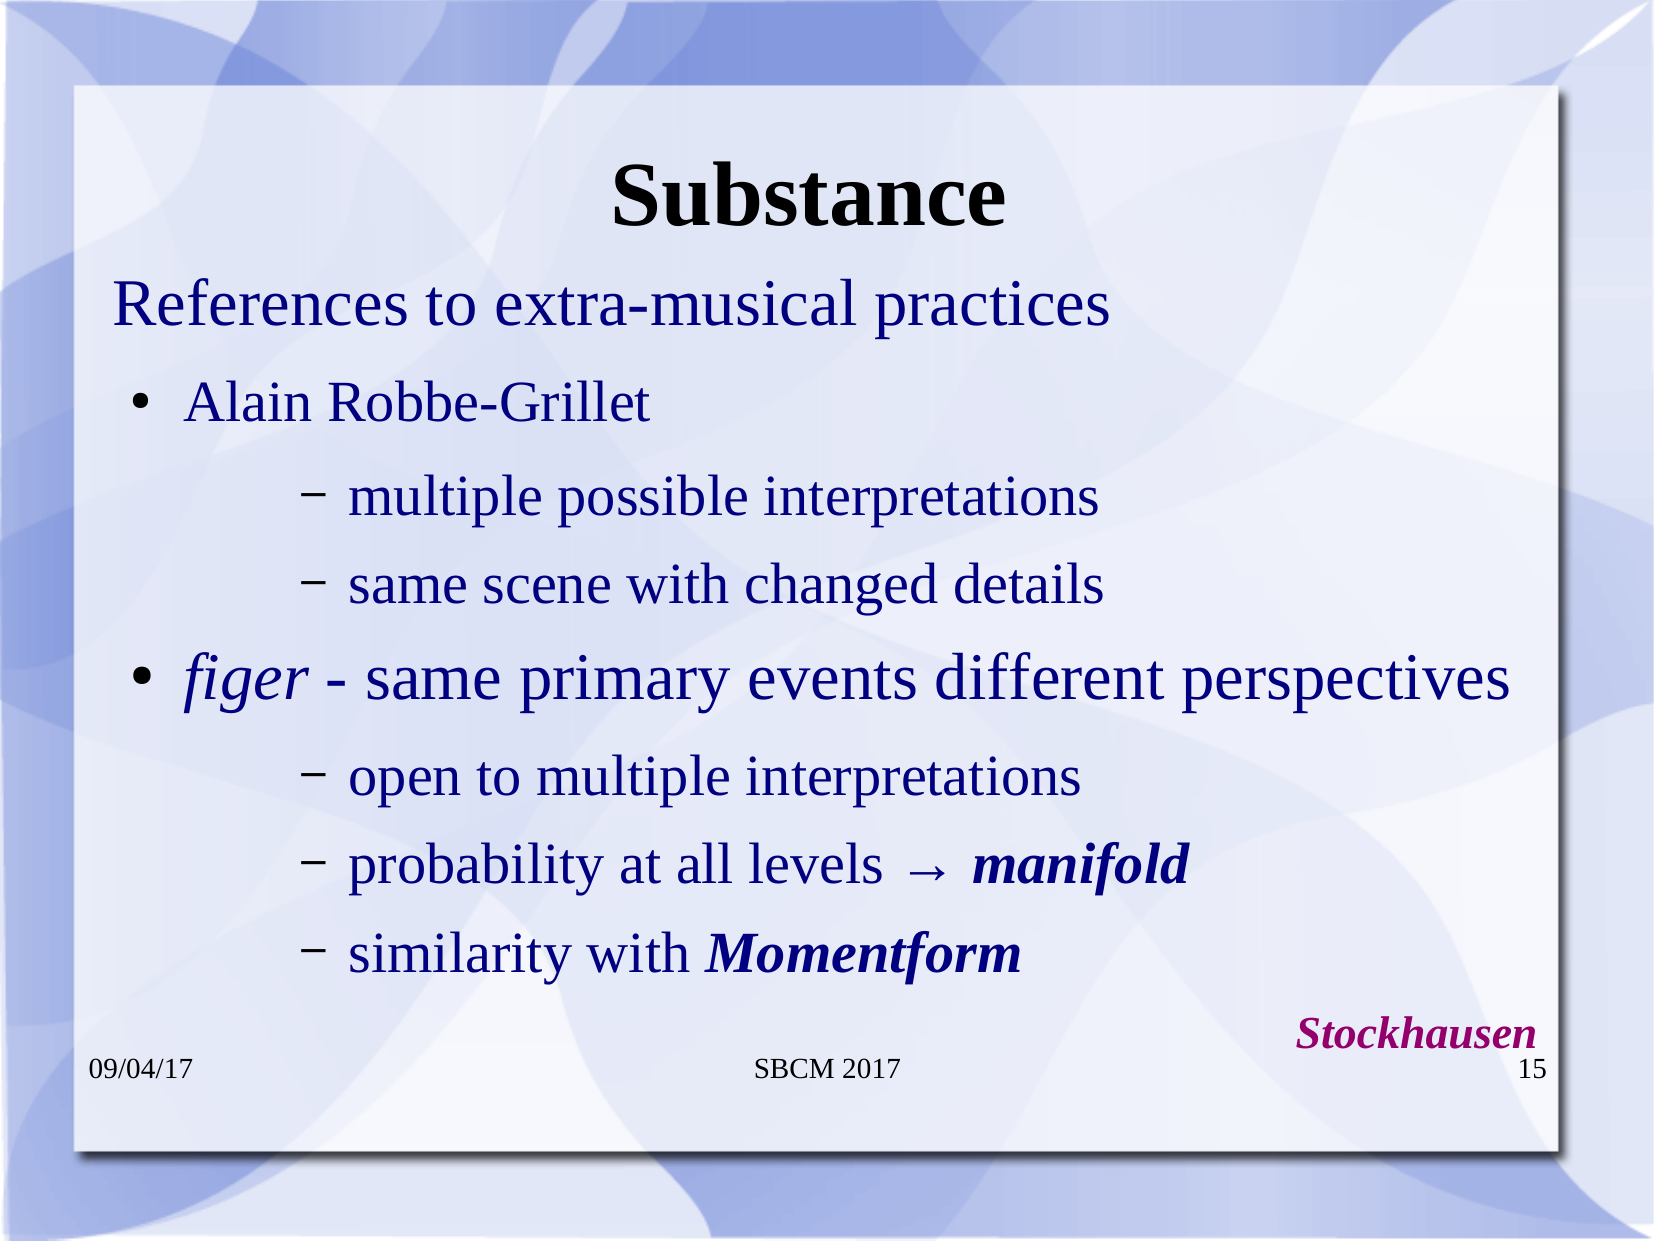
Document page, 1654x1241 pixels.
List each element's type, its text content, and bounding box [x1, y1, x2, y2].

list References to extra-musical practices Alain Robbe-Grillet multiple possible interpretations same scene with changed details figer - same primary events different perspectives open to multiple interpretations probability at all levels → manifold similarity with Momentform Stockhausen [112, 266, 1538, 1163]
title Substance [82, 98, 1536, 291]
picture [0, 0, 1654, 1241]
